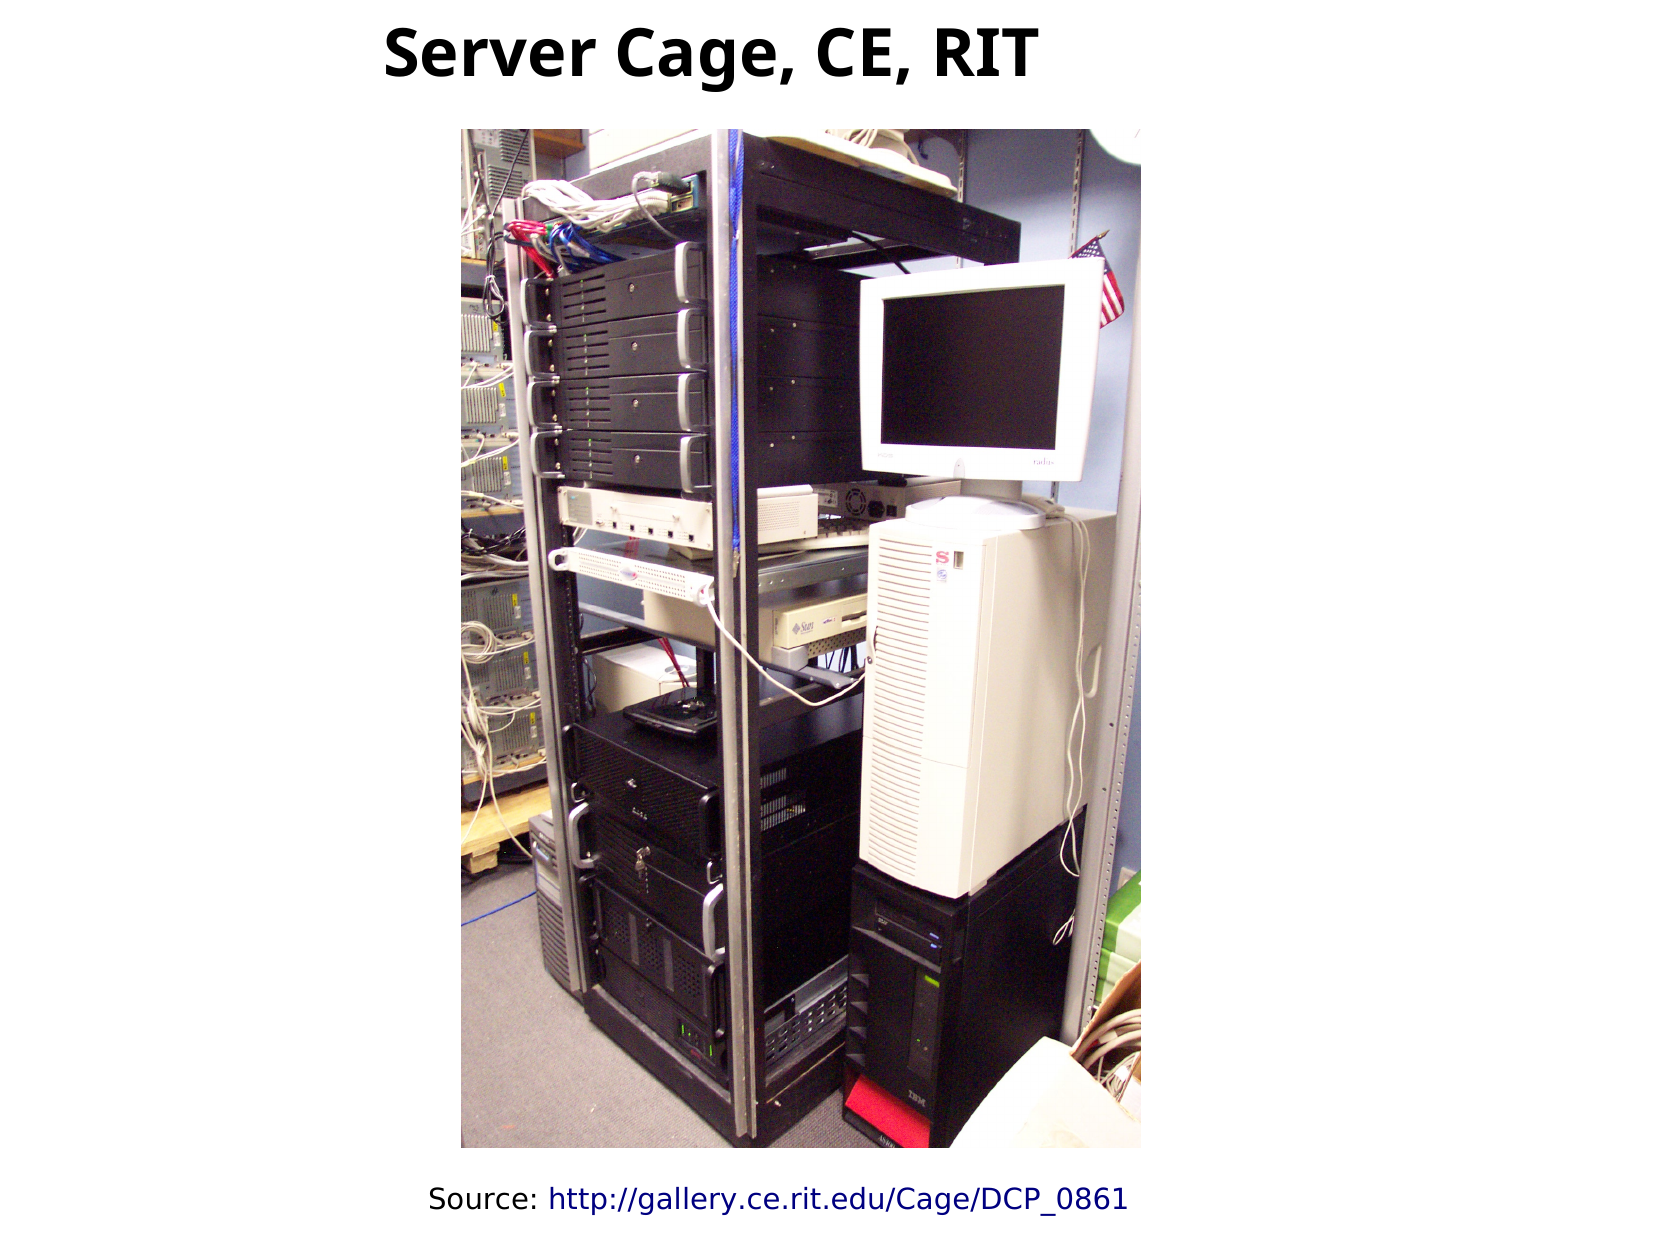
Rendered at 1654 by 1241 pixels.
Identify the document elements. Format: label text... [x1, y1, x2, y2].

text_box Server Cage, CE, RIT [383, 5, 1269, 113]
text_box Source: http://gallery.ce.rit.edu/Cage/DCP_0861 [428, 1181, 1202, 1220]
picture [461, 129, 1141, 1148]
